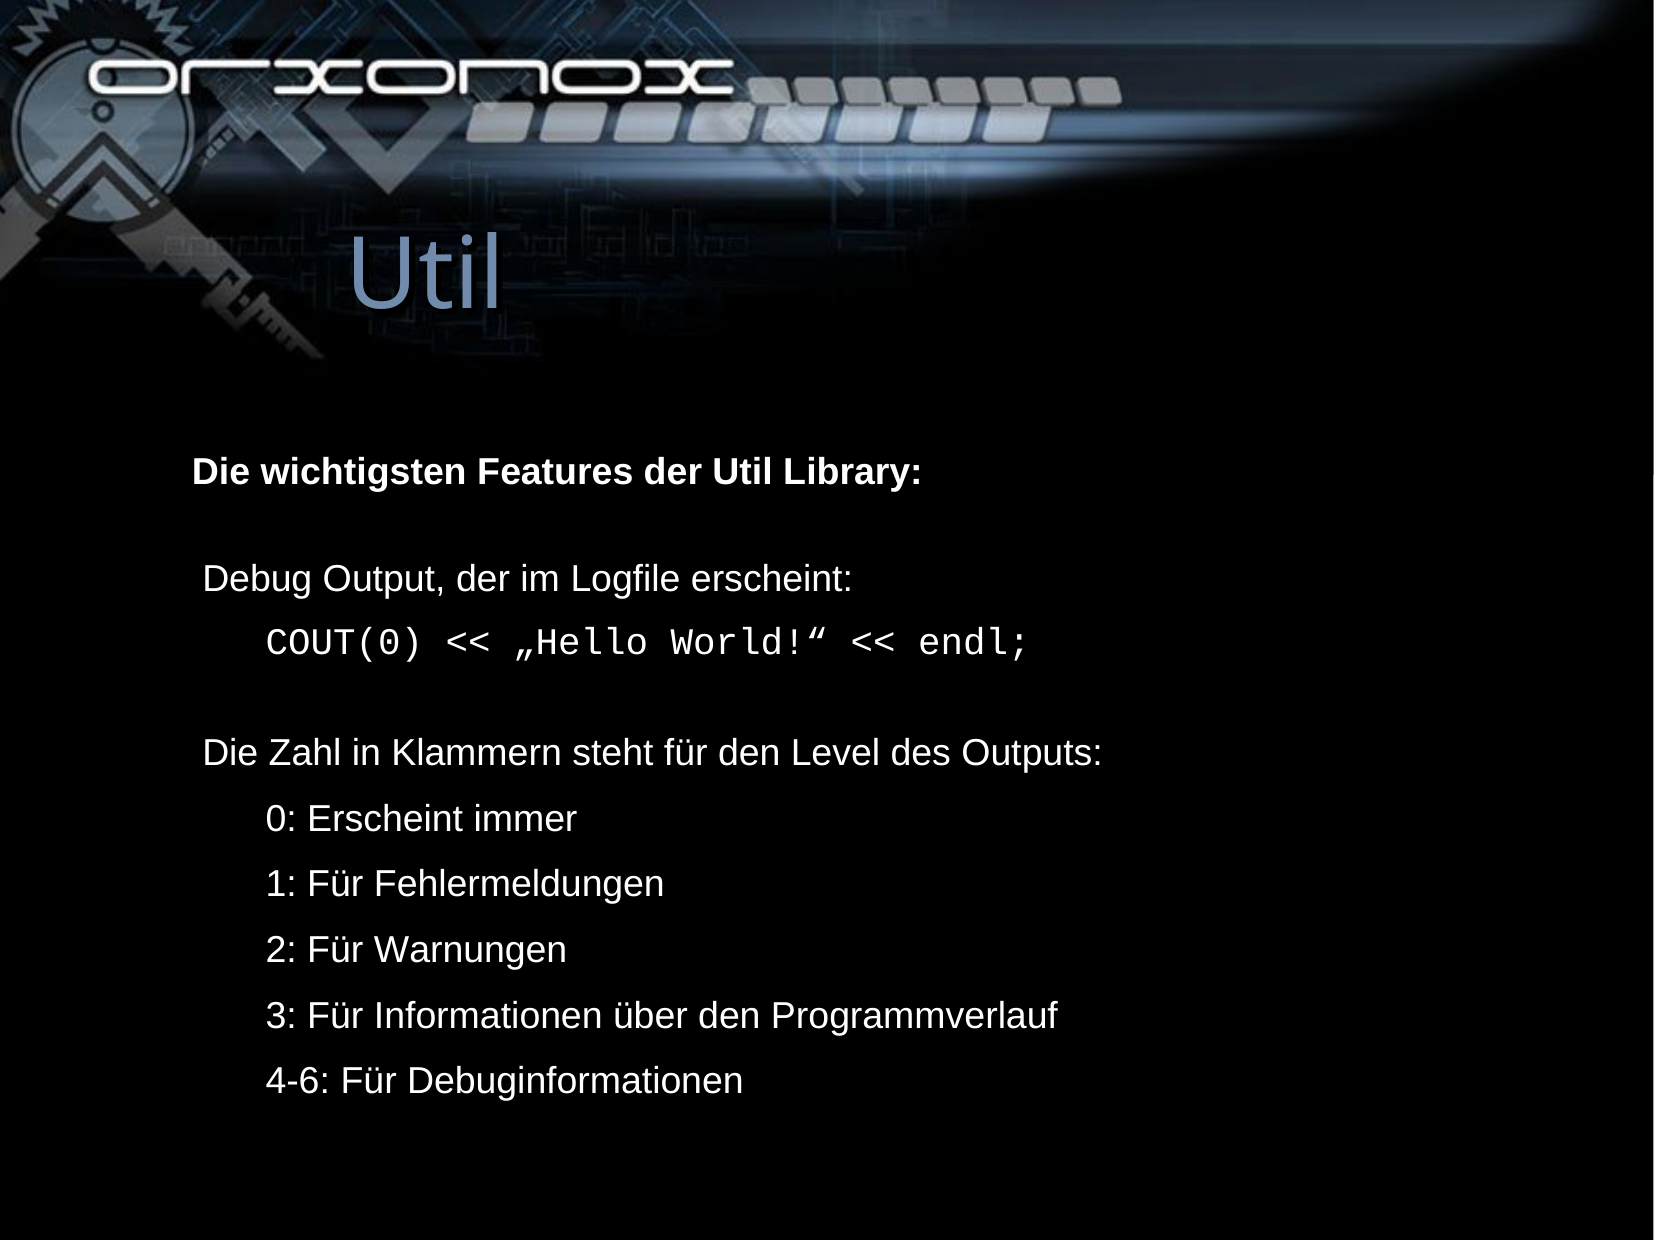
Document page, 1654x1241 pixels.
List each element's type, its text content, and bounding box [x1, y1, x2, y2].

picture [0, 0, 1654, 475]
text_box Util [330, 194, 1306, 344]
text_box Die wichtigsten Features der Util Library: Debug Output, der im Logfile erscheint: COUT(0) << „Hello World!“ << endl; Die Zahl in Klammern steht für den Level des Outputs: 0: Erscheint immer 1: Für Fehlermeldungen 2: Für Warnungen 3: Für Informationen über den Programmverlauf 4-6: Für Debuginformationen [177, 442, 1477, 1238]
